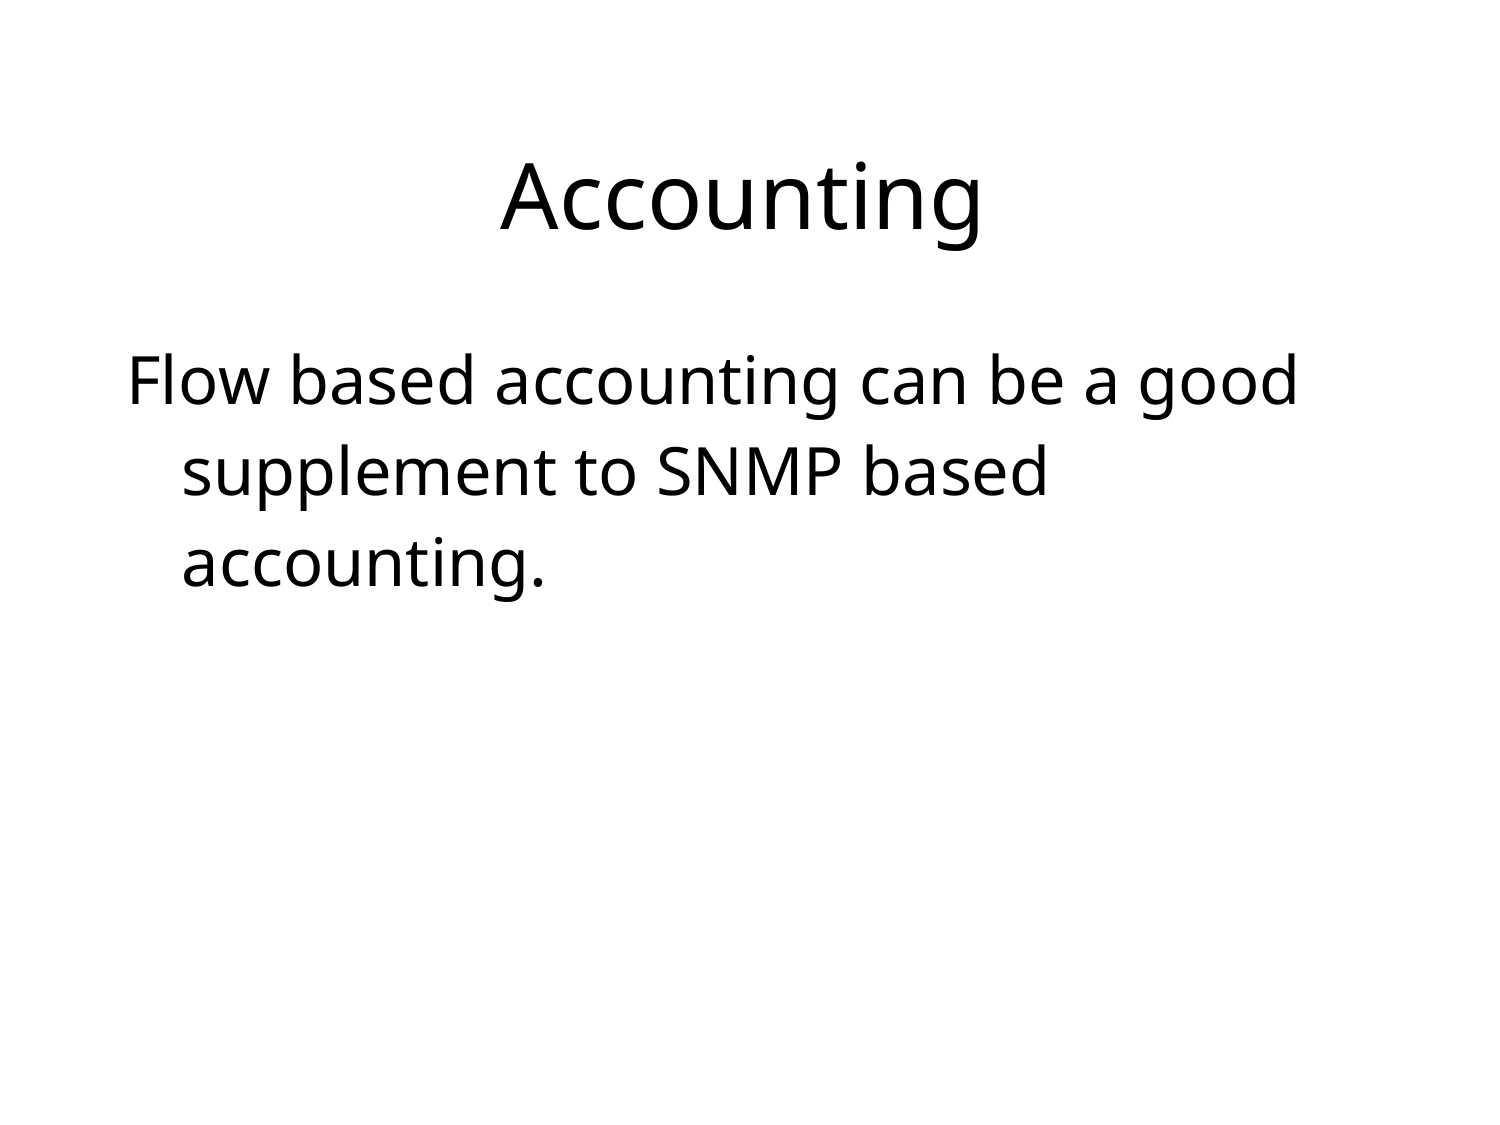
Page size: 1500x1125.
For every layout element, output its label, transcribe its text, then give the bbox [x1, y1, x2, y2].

list Flow based accounting can be a good supplement to SNMP based accounting. [112, 324, 1388, 1011]
title Accounting [112, 62, 1388, 324]
